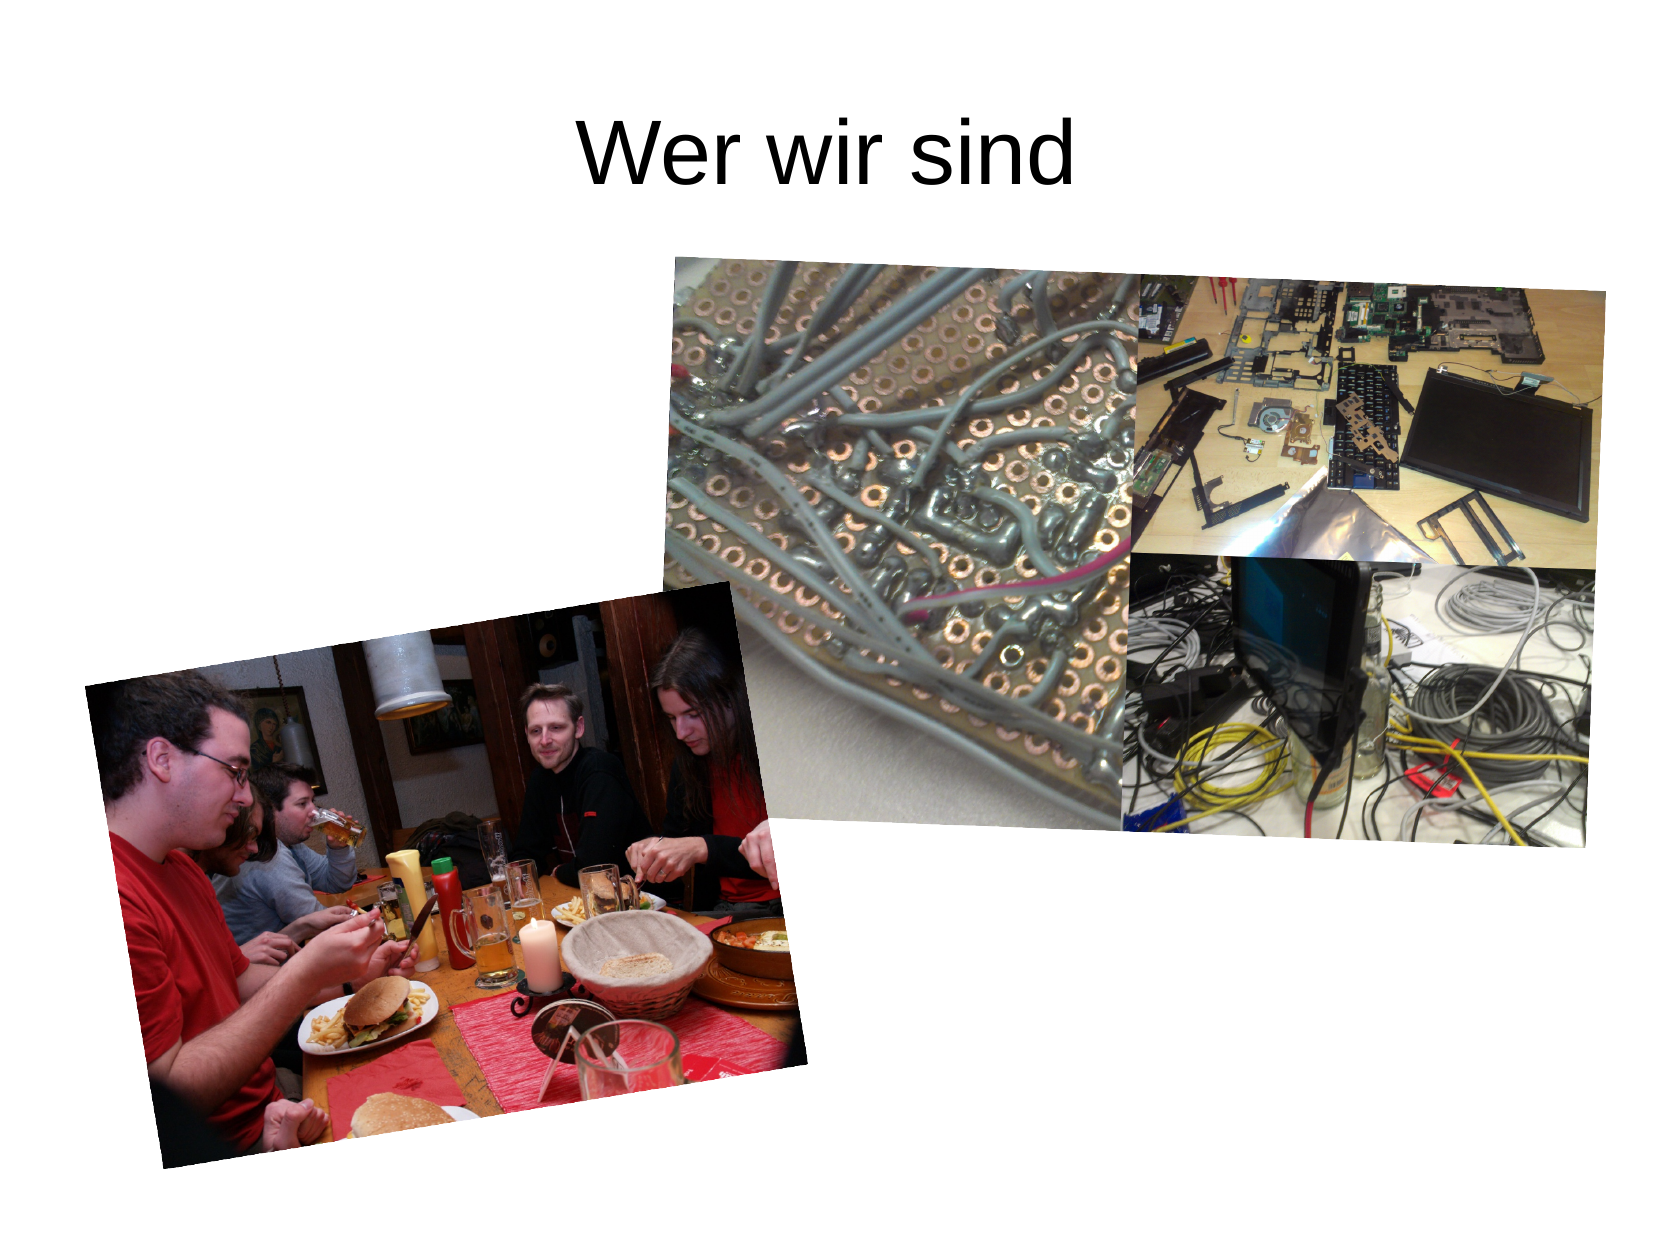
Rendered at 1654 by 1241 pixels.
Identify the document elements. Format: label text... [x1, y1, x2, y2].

title Wer wir sind [82, 49, 1571, 257]
picture [84, 256, 1606, 1169]
